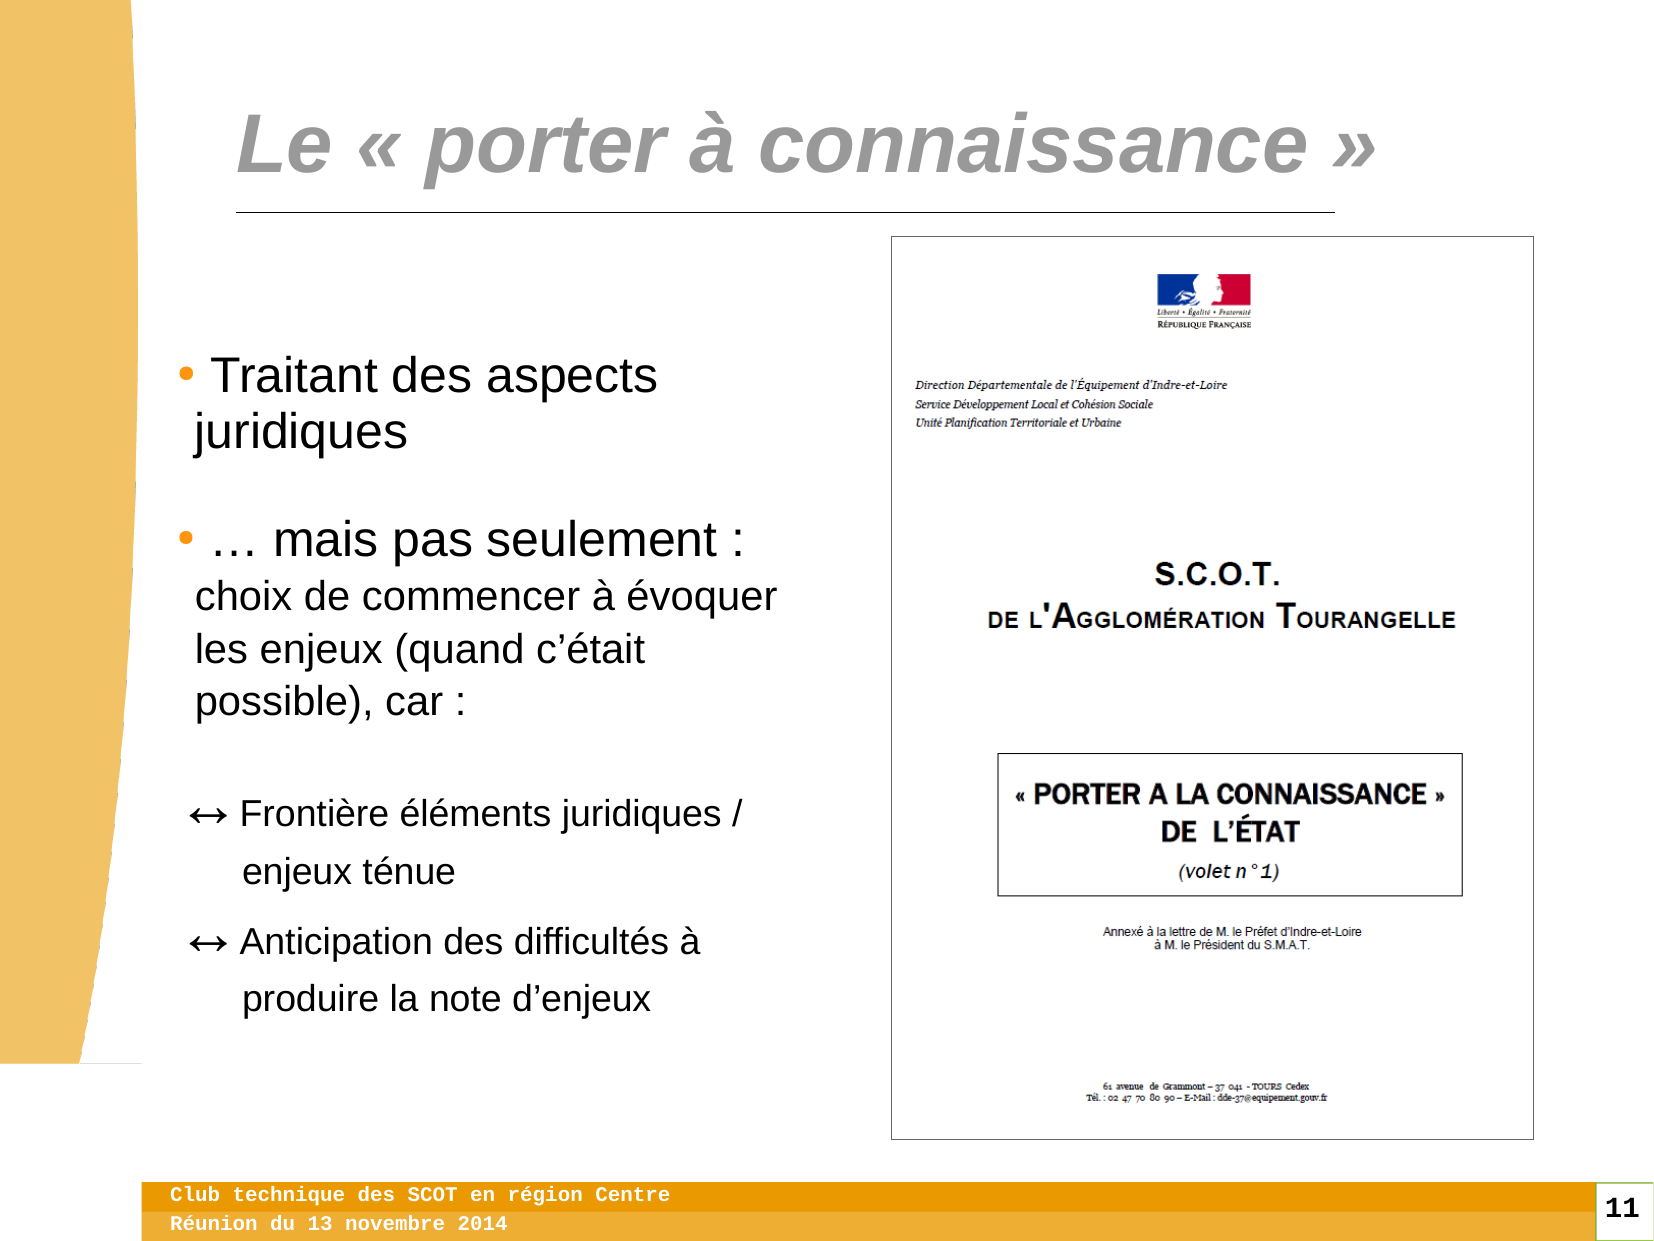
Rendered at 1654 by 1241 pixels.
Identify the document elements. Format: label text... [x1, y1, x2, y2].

list Traitant des aspects juridiques … mais pas seulement : choix de commencer à évoquer les enjeux (quand c’était possible), car : ↔Frontière éléments juridiques / enjeux ténue ↔Anticipation des difficultés à produire la note d’enjeux [177, 328, 798, 1073]
text_box [891, 236, 1534, 1140]
picture [0, 0, 1654, 1241]
title Le « porter à connaissance » [236, 69, 1536, 218]
